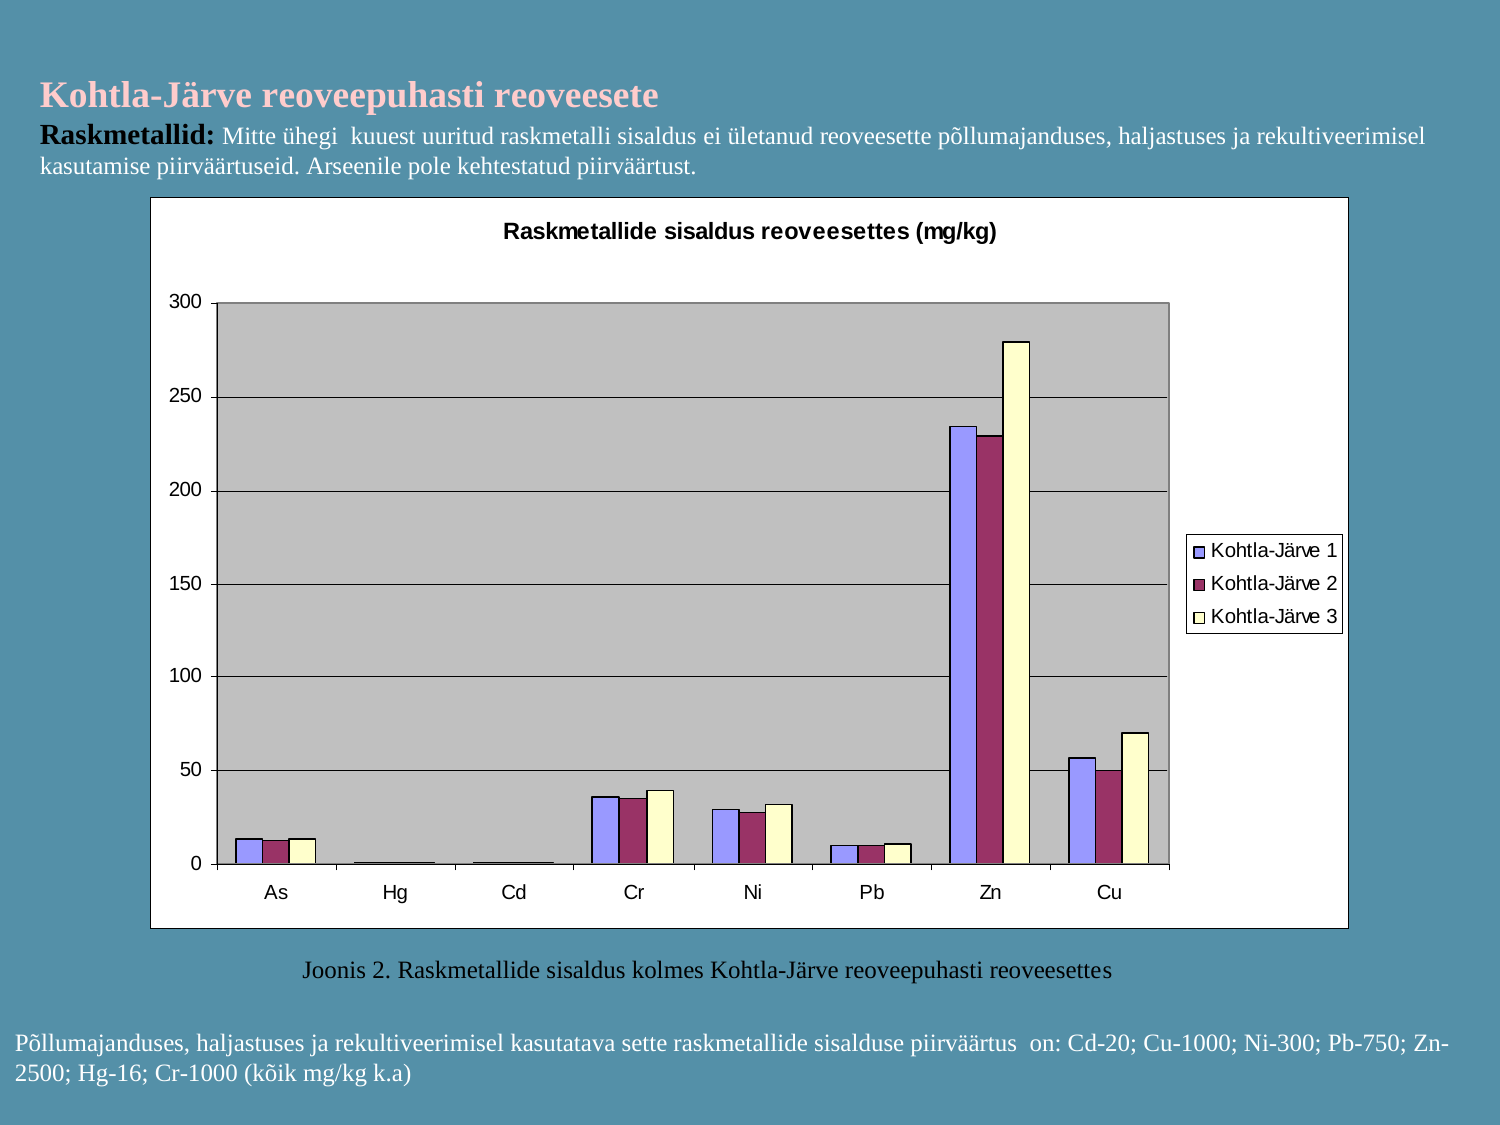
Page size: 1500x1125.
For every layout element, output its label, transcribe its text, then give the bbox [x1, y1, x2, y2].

text_box Kohtla-Järve reoveepuhasti reoveesete Raskmetallid: Mitte ühegi kuuest uuritud raskmetalli sisaldus ei ületanud reoveesette põllumajanduses, haljastuses ja rekultiveerimisel kasutamise piirväärtuseid. Arseenile pole kehtestatud piirväärtust. [24, 62, 1500, 218]
text_box Joonis 2. Raskmetallide sisaldus kolmes Kohtla-Järve reoveepuhasti reoveesettes Põllumajanduses, haljastuses ja rekultiveerimisel kasutatava sette raskmetallide sisalduse piirväärtus on: Cd-20; Cu-1000; Ni-300; Pb-750; Zn-2500; Hg-16; Cr-1000 (kõik mg/kg k.a) [0, 287, 1500, 1125]
chart [142, 189, 1358, 936]
